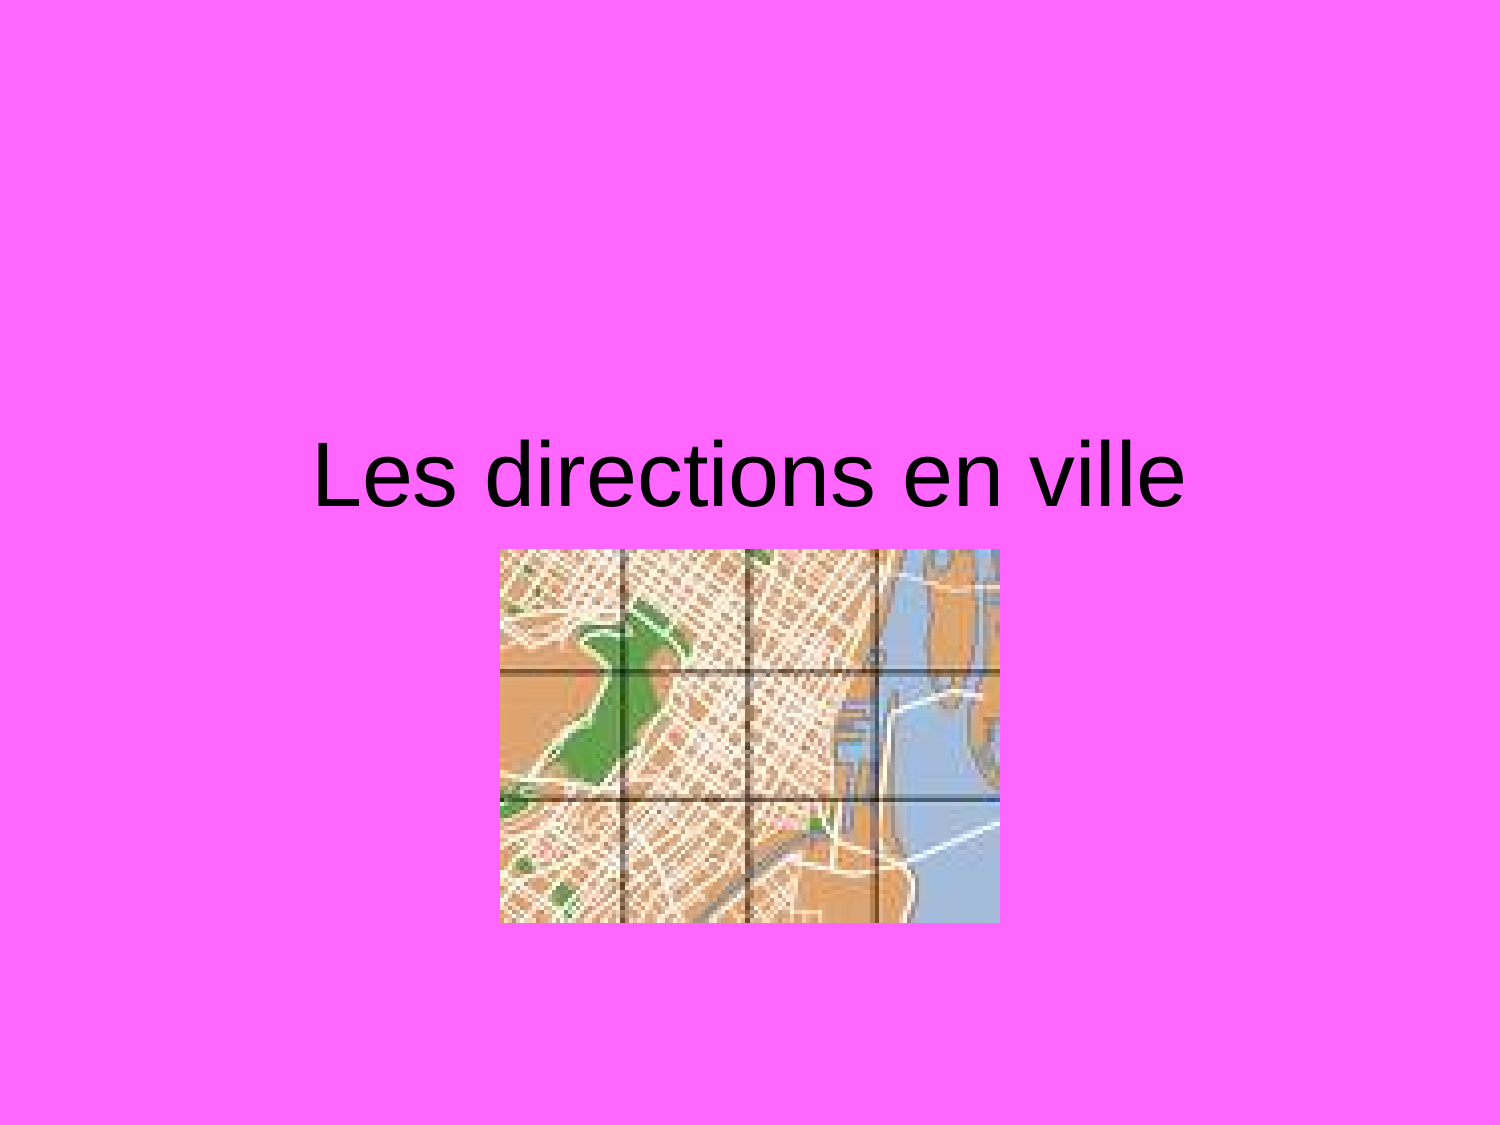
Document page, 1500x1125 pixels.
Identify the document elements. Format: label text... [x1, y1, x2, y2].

title Les directions en ville [112, 349, 1388, 591]
picture [500, 549, 1000, 923]
